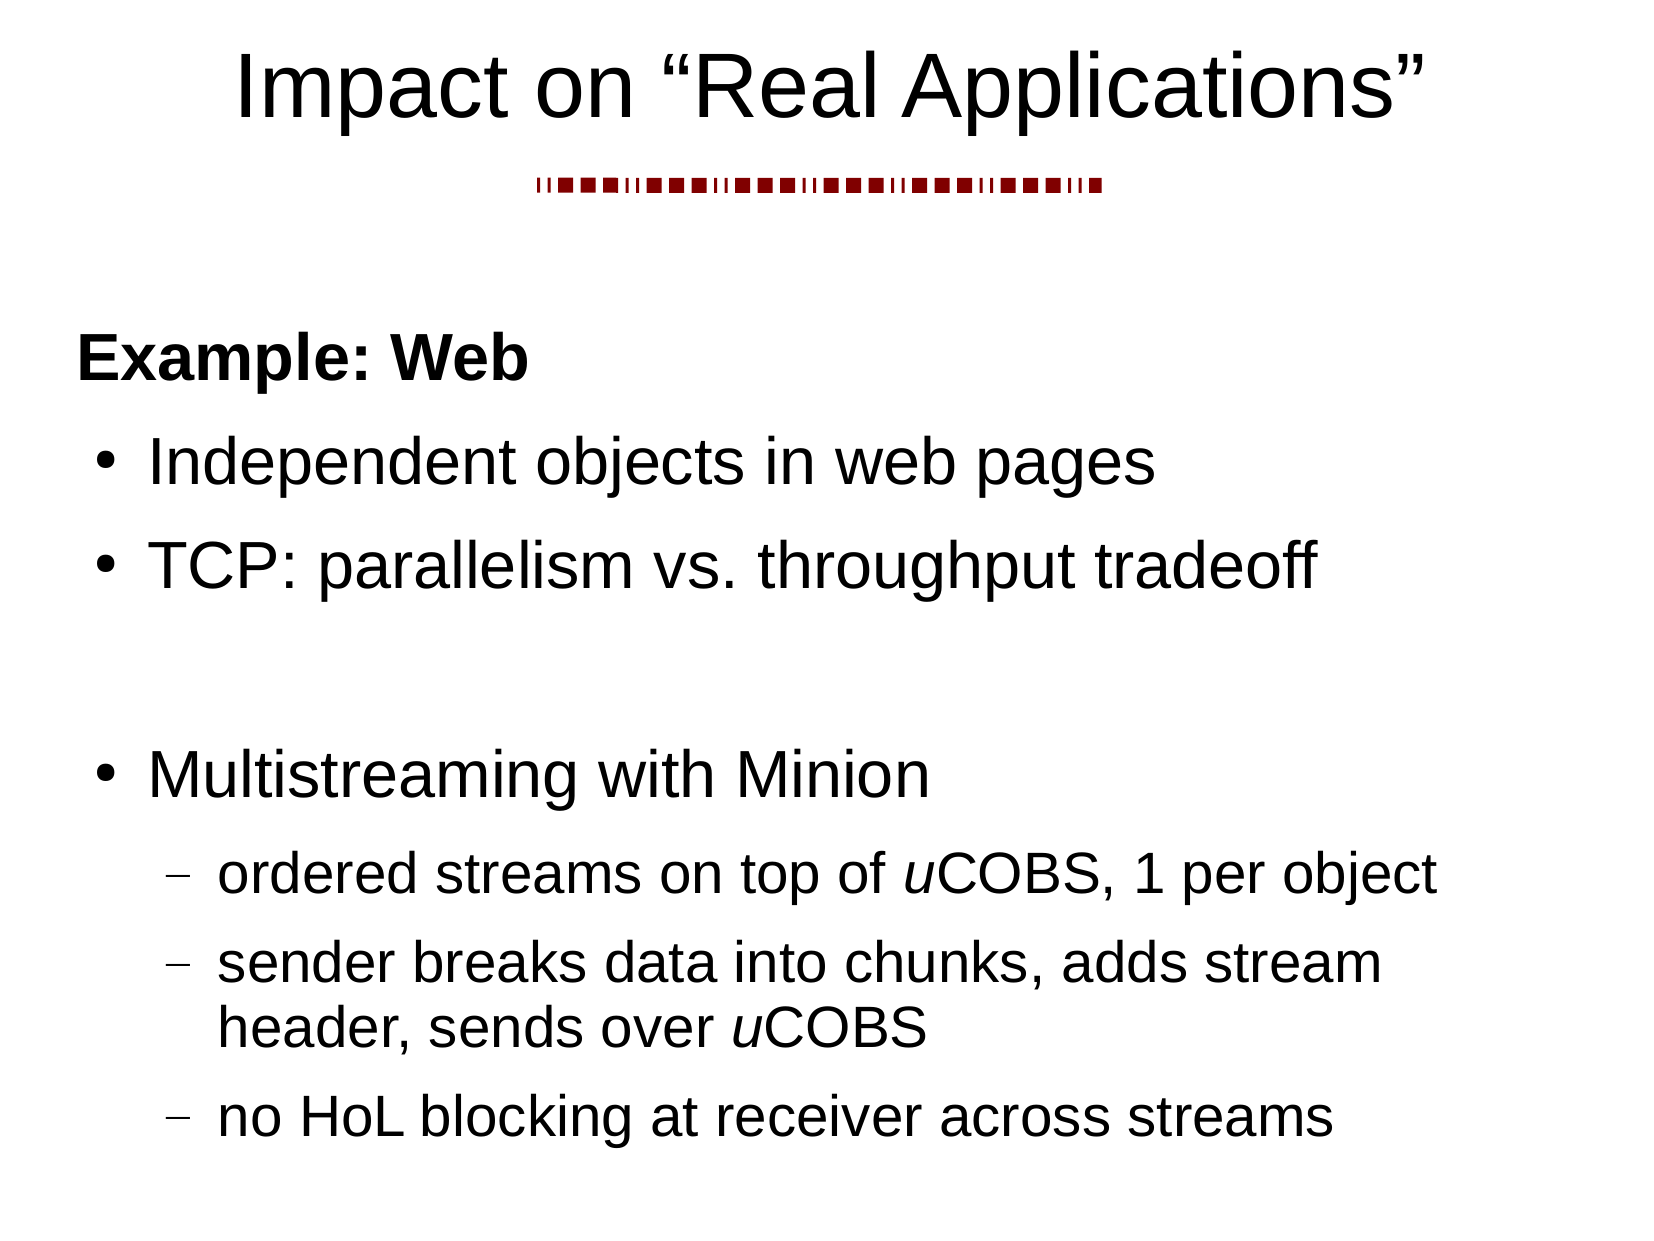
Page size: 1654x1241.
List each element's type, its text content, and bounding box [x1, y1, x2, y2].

title Impact on “Real Applications” [86, 0, 1576, 190]
list Example: Web Independent objects in web pages TCP: parallelism vs. throughput tradeoff Multistreaming with Minion ordered streams on top of uCOBS, 1 per object sender breaks data into chunks, adds stream header, sends over uCOBS no HoL blocking at receiver across streams [76, 319, 1565, 1236]
